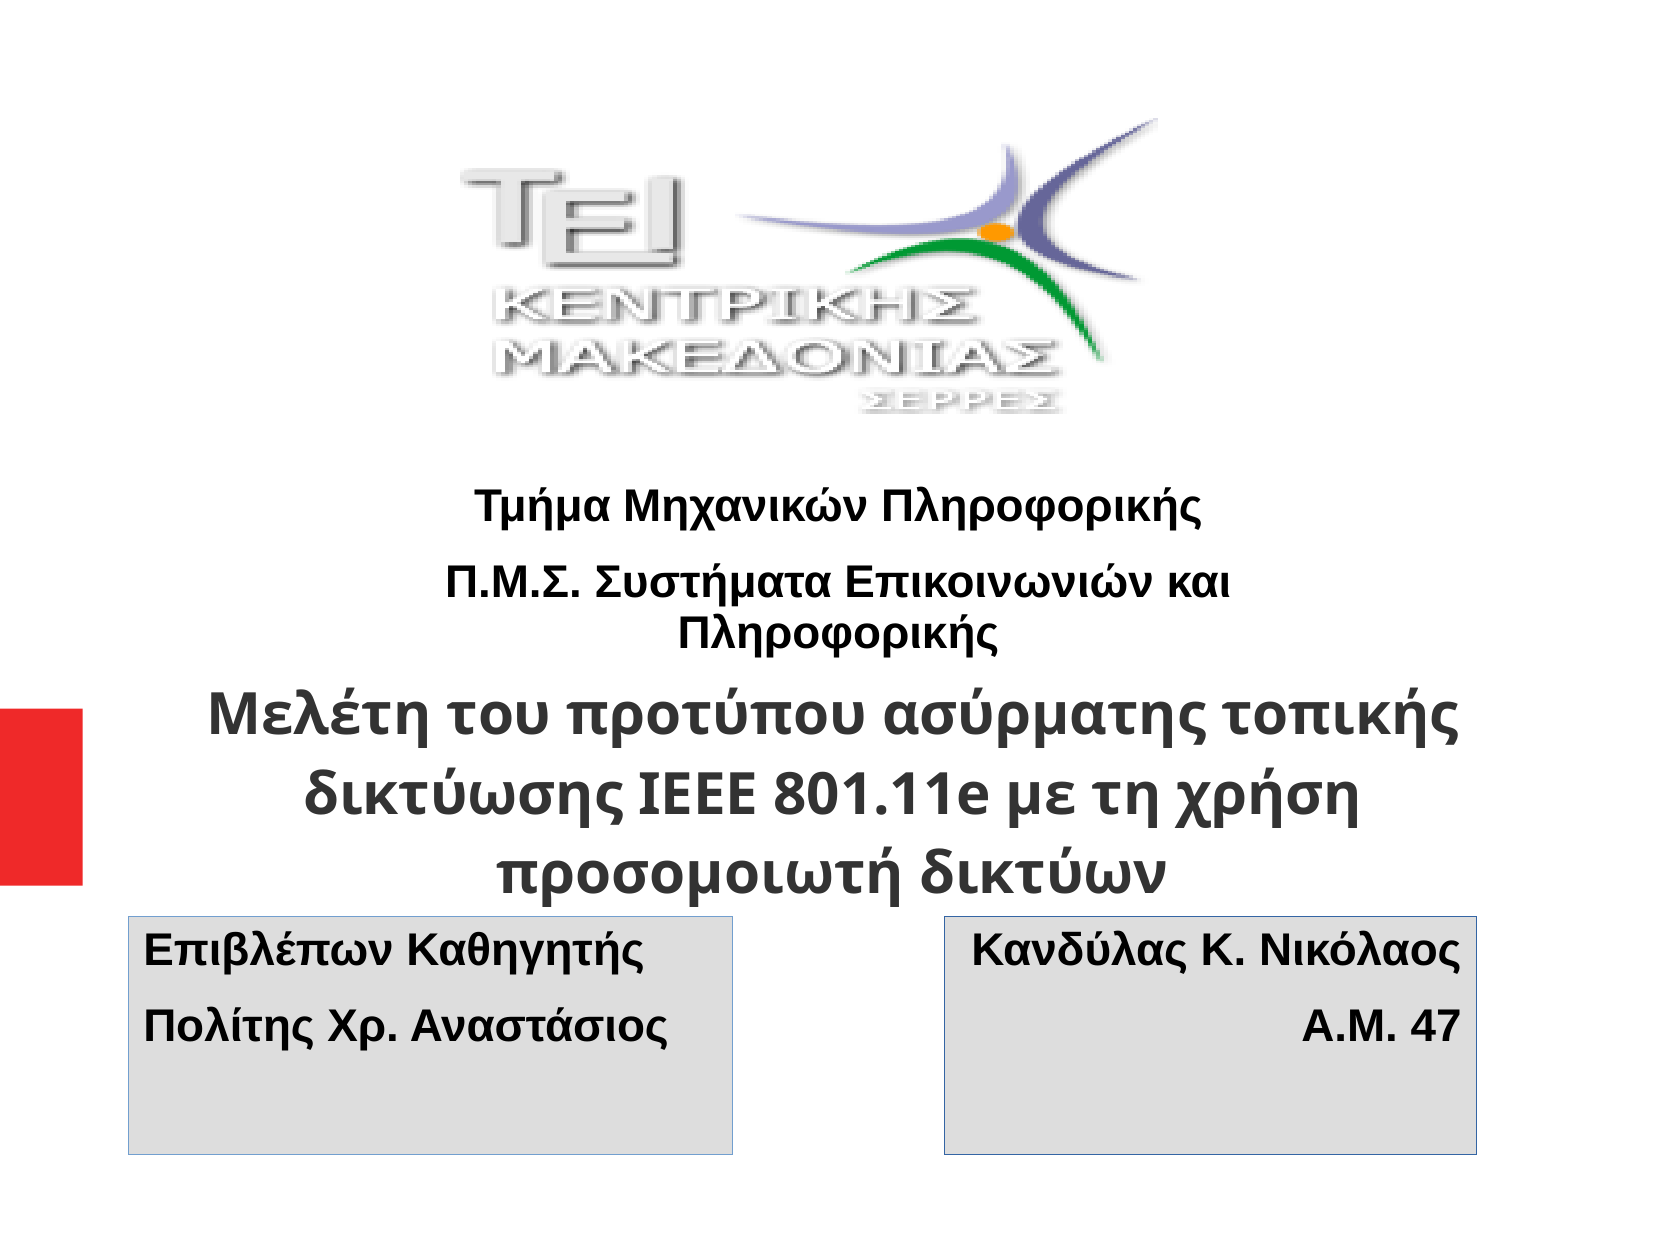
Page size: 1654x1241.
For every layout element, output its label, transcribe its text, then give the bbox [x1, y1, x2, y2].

text_box Τμήμα Μηχανικών Πληροφορικής Π.Μ.Σ. Συστήματα Επικοινωνιών και Πληροφορικής [389, 472, 1288, 714]
text_box Μελέτη του προτύπου ασύρματης τοπικής δικτύωσης ΙΕΕΕ 801.11e με τη χρήση προσομοιωτή δικτύων [129, 672, 1536, 911]
picture [460, 118, 1158, 414]
text_box Επιβλέπων Καθηγητής Πολίτης Χρ. Αναστάσιος [128, 916, 733, 1155]
text_box Κανδύλας Κ. Νικόλαος Α.Μ. 47 [944, 916, 1477, 1155]
